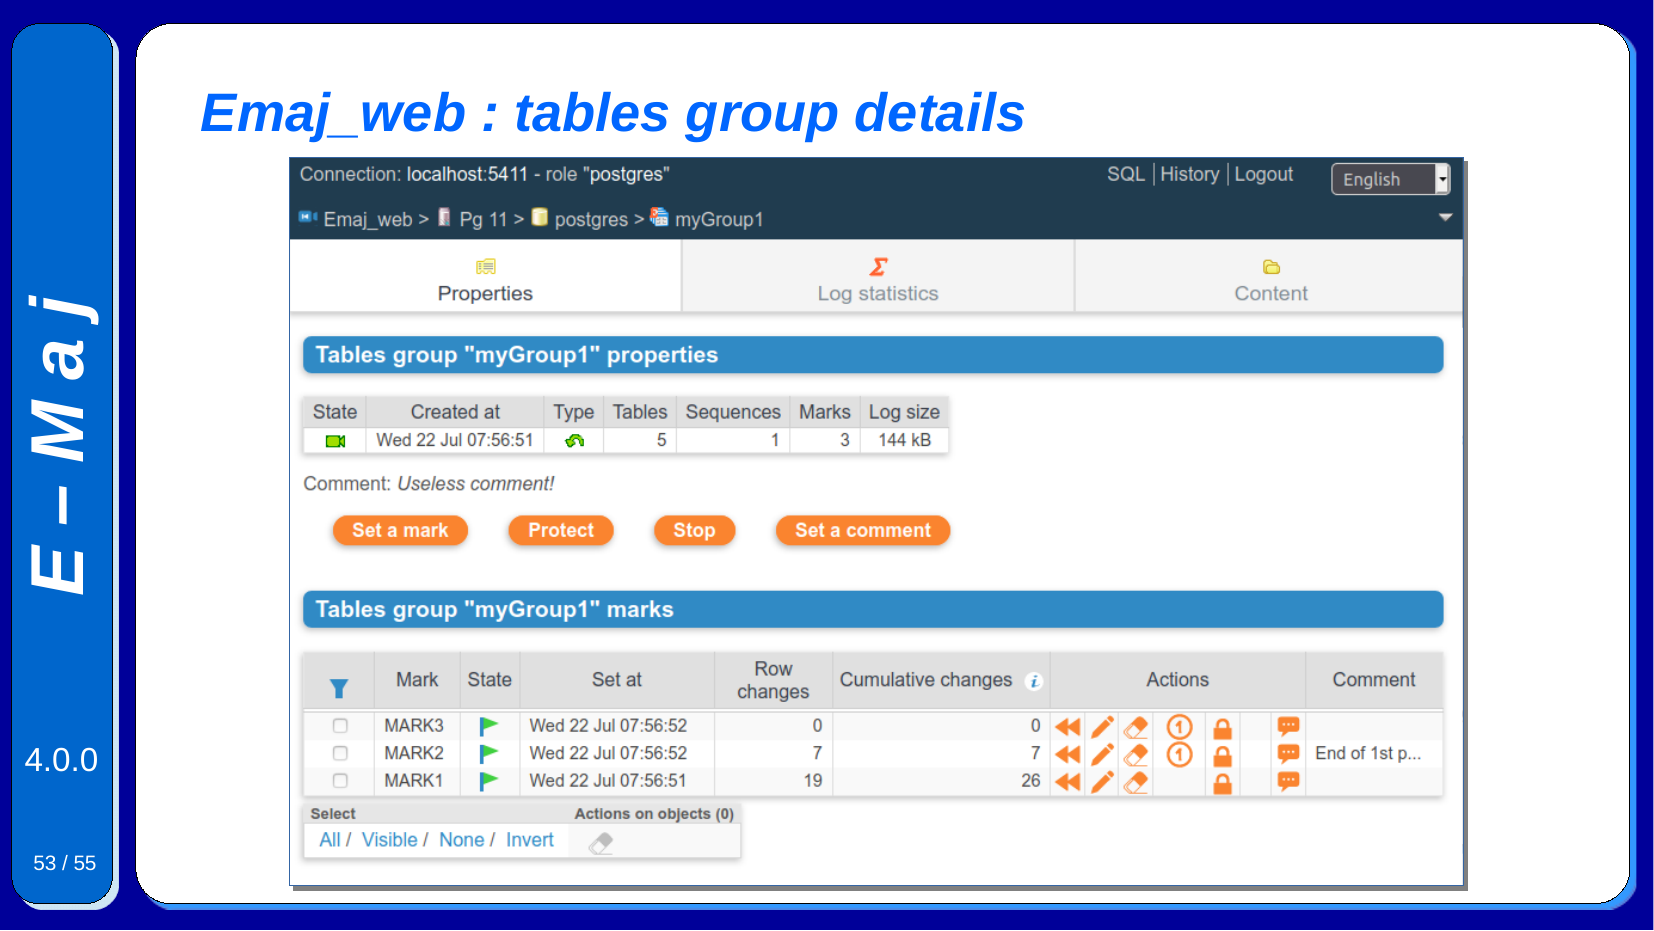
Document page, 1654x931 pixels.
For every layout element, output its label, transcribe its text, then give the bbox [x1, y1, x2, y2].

picture [289, 157, 1464, 886]
title Emaj_web : tables group details [200, 34, 1575, 191]
